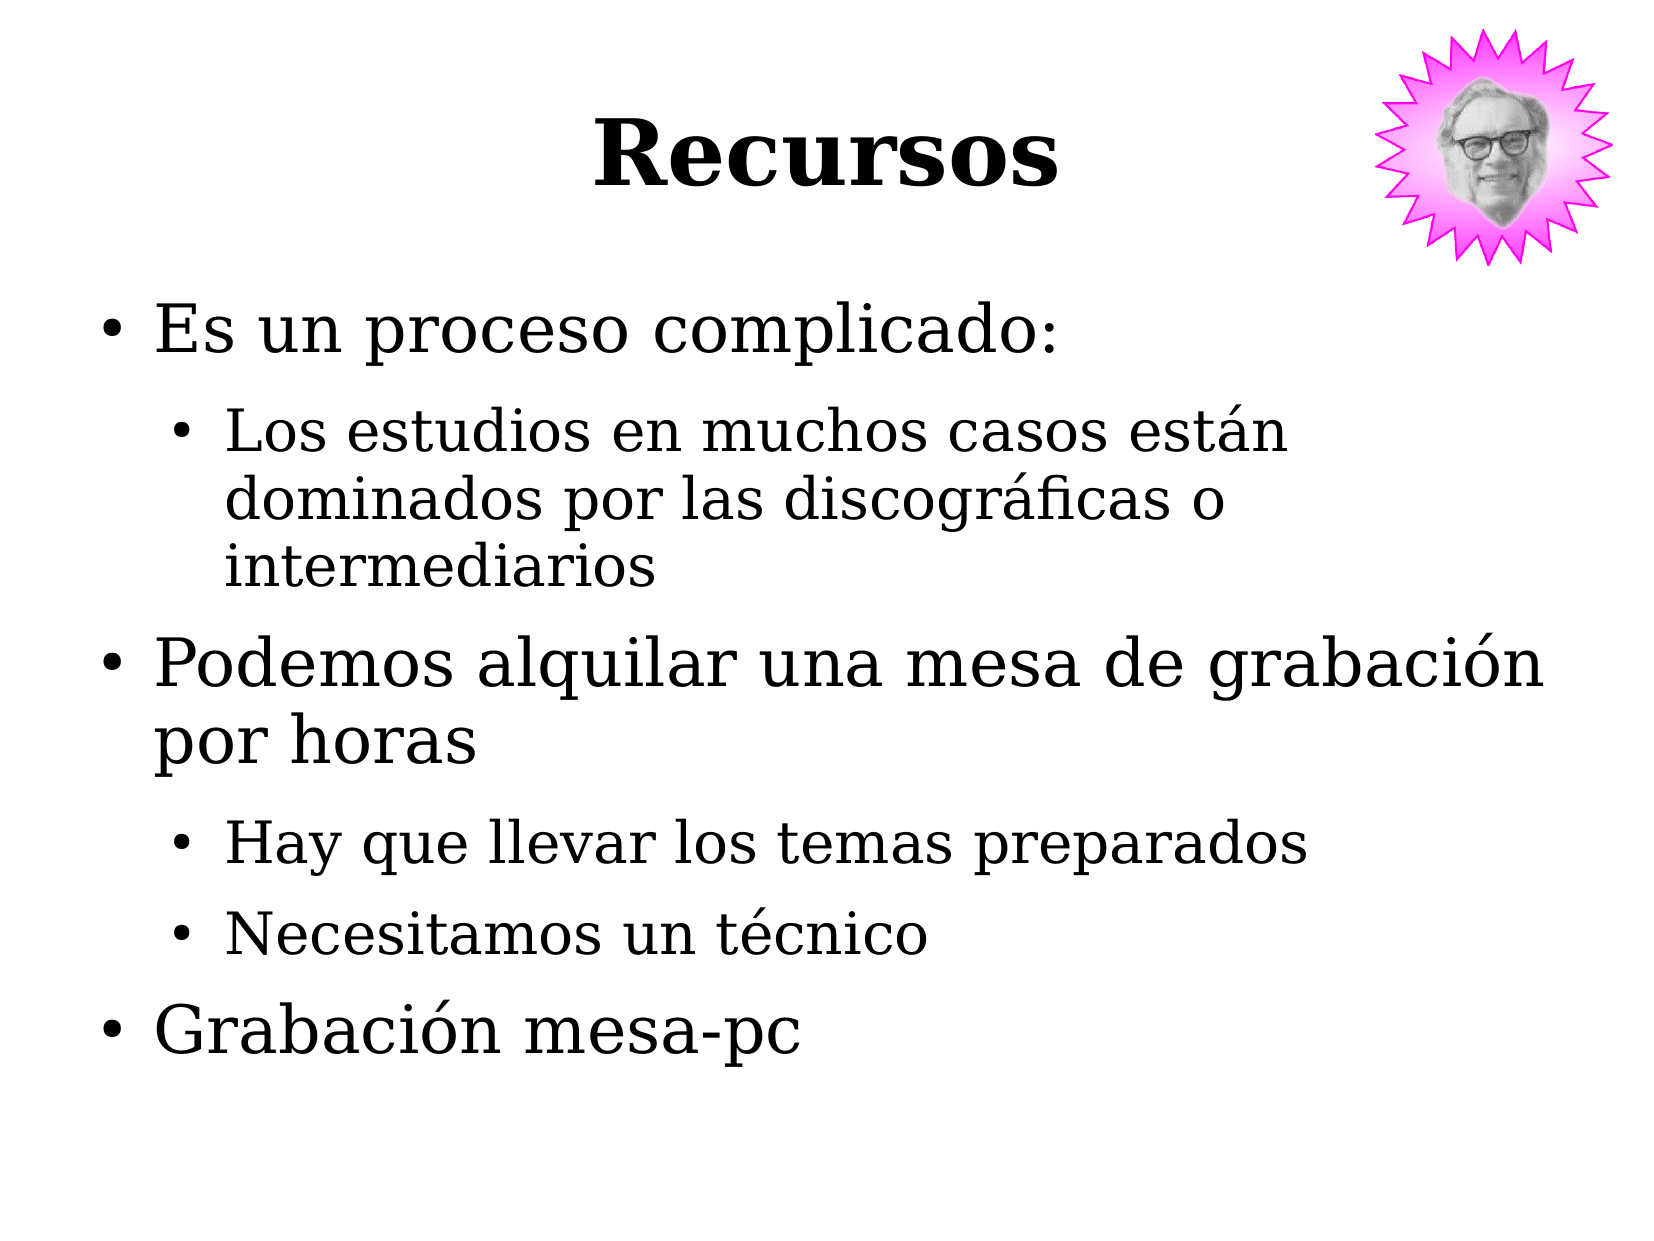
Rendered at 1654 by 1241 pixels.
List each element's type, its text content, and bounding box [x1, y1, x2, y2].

picture [1375, 29, 1613, 266]
list Es un proceso complicado: Los estudios en muchos casos están dominados por las discográficas o intermediarios Podemos alquilar una mesa de grabación por horas Hay que llevar los temas preparados Necesitamos un técnico Grabación mesa-pc [82, 290, 1571, 1109]
title Recursos [82, 49, 1375, 257]
